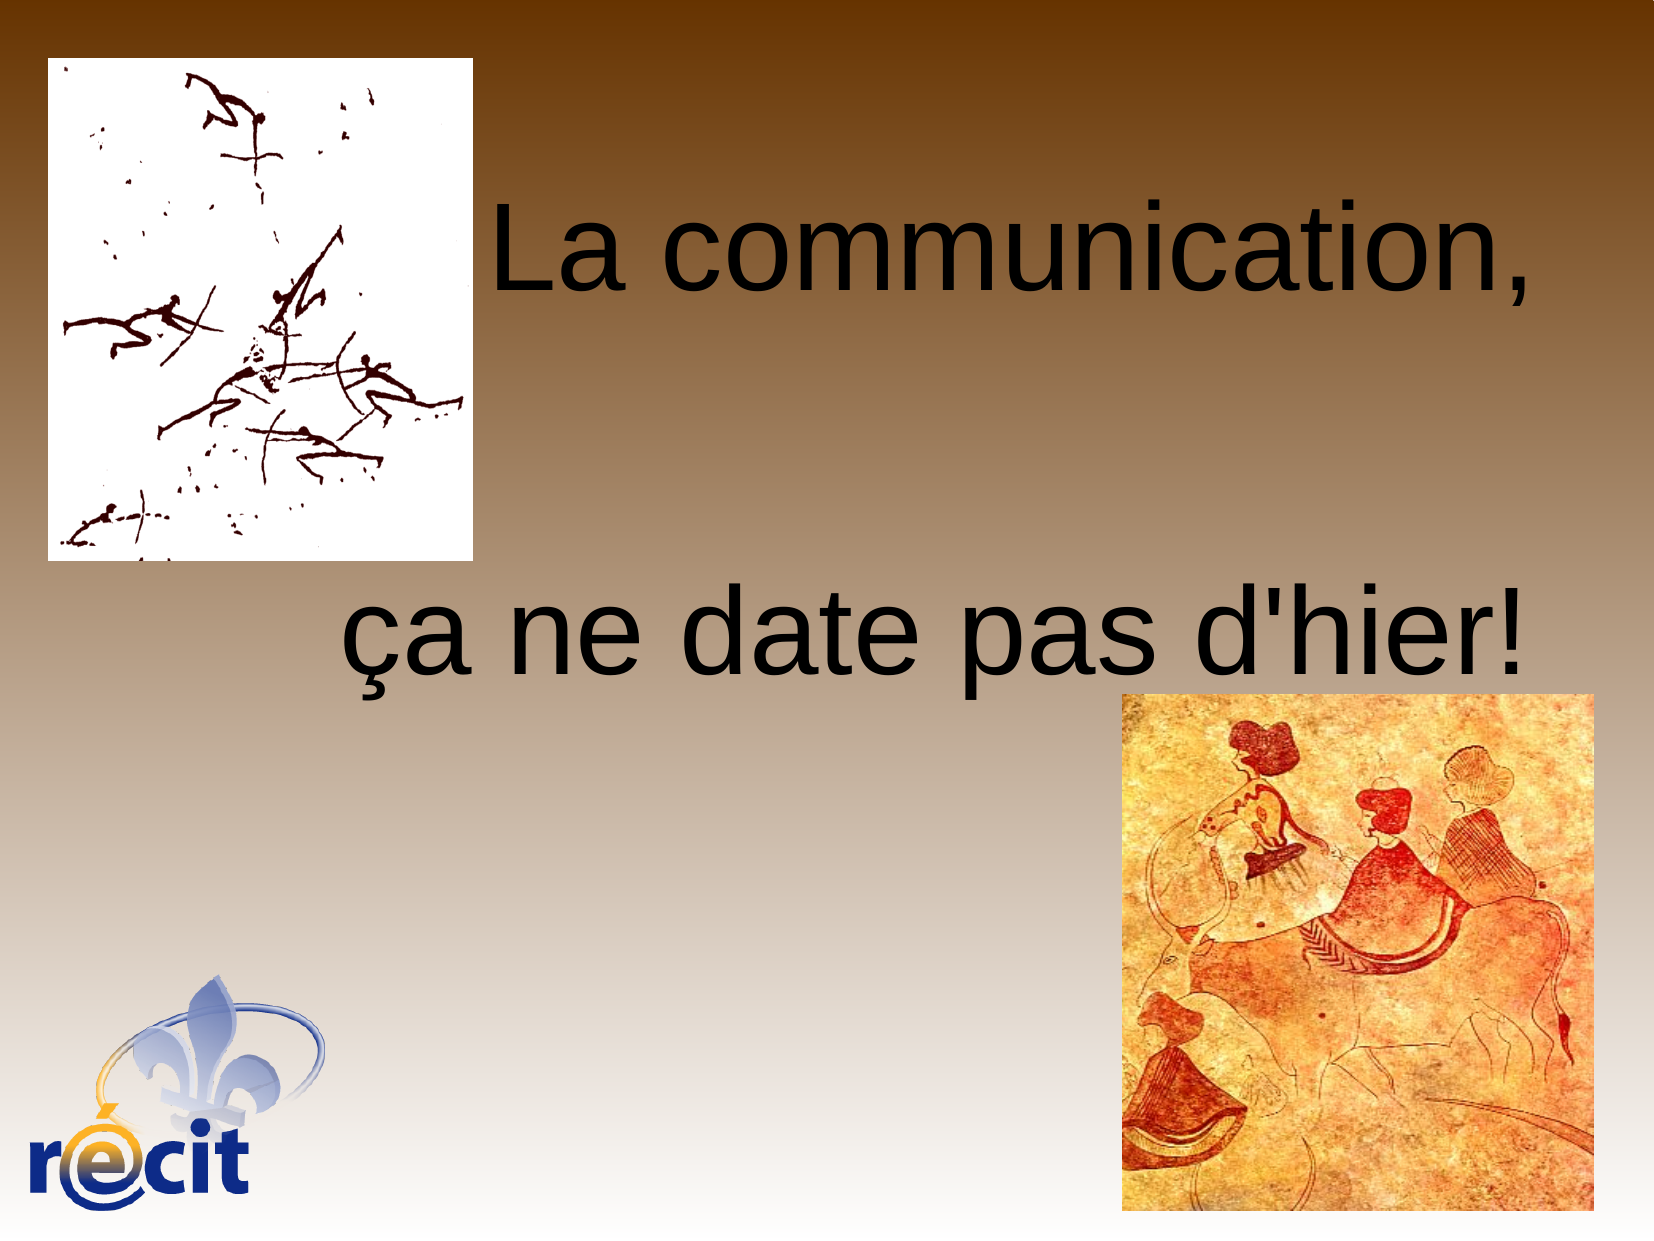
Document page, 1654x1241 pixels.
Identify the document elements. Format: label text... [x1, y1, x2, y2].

text_box ça ne date pas d'hier! [324, 554, 1595, 709]
picture [1122, 694, 1594, 1211]
text_box La communication, [473, 170, 1625, 325]
picture [48, 58, 473, 562]
picture [29, 974, 325, 1211]
